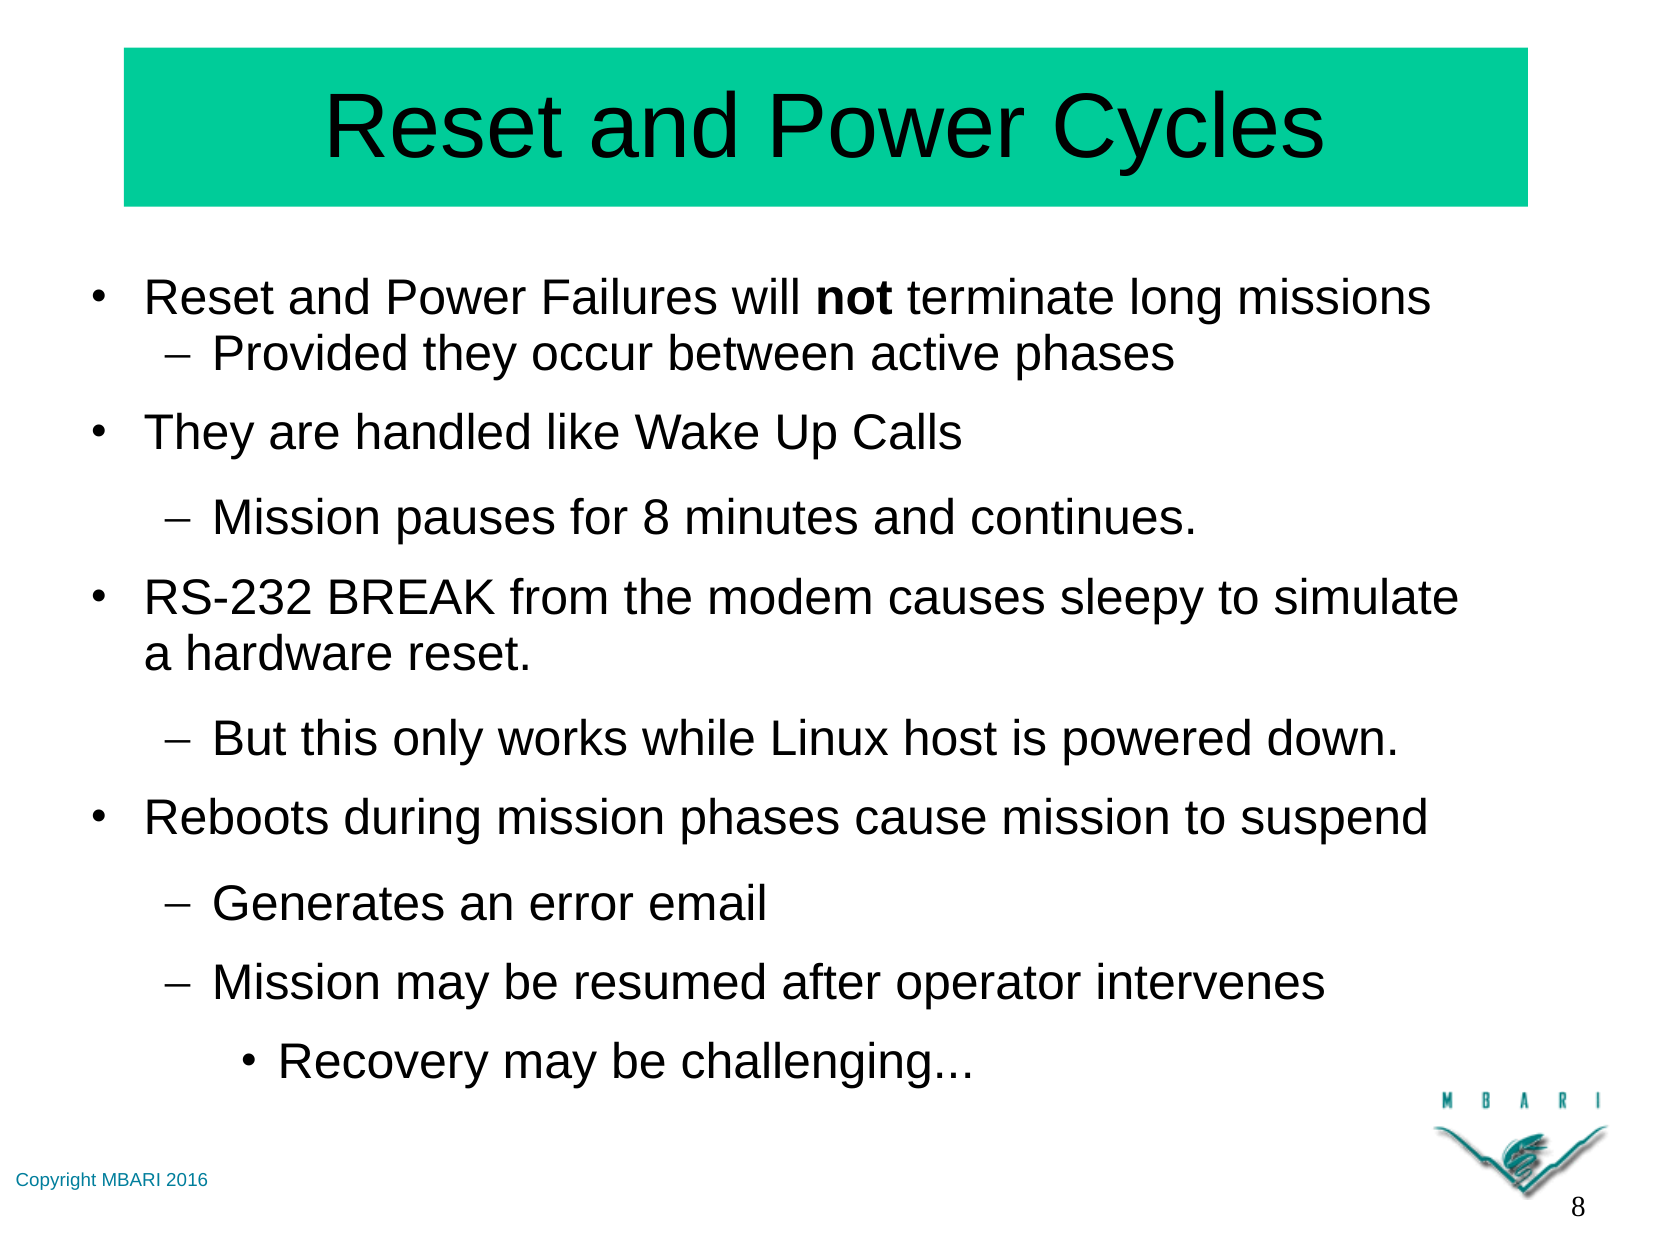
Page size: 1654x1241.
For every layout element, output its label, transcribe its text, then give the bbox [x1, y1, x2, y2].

list Reset and Power Failures will not terminate long missions Provided they occur between active phases They are handled like Wake Up Calls Mission pauses for 8 minutes and continues. RS-232 BREAK from the modem causes sleepy to simulate a hardware reset. But this only works while Linux host is powered down. Reboots during mission phases cause mission to suspend Generates an error email Mission may be resumed after operator intervenes Recovery may be challenging... [75, 262, 1479, 1163]
picture [1426, 1091, 1613, 1200]
title Reset and Power Cycles [123, 47, 1528, 207]
